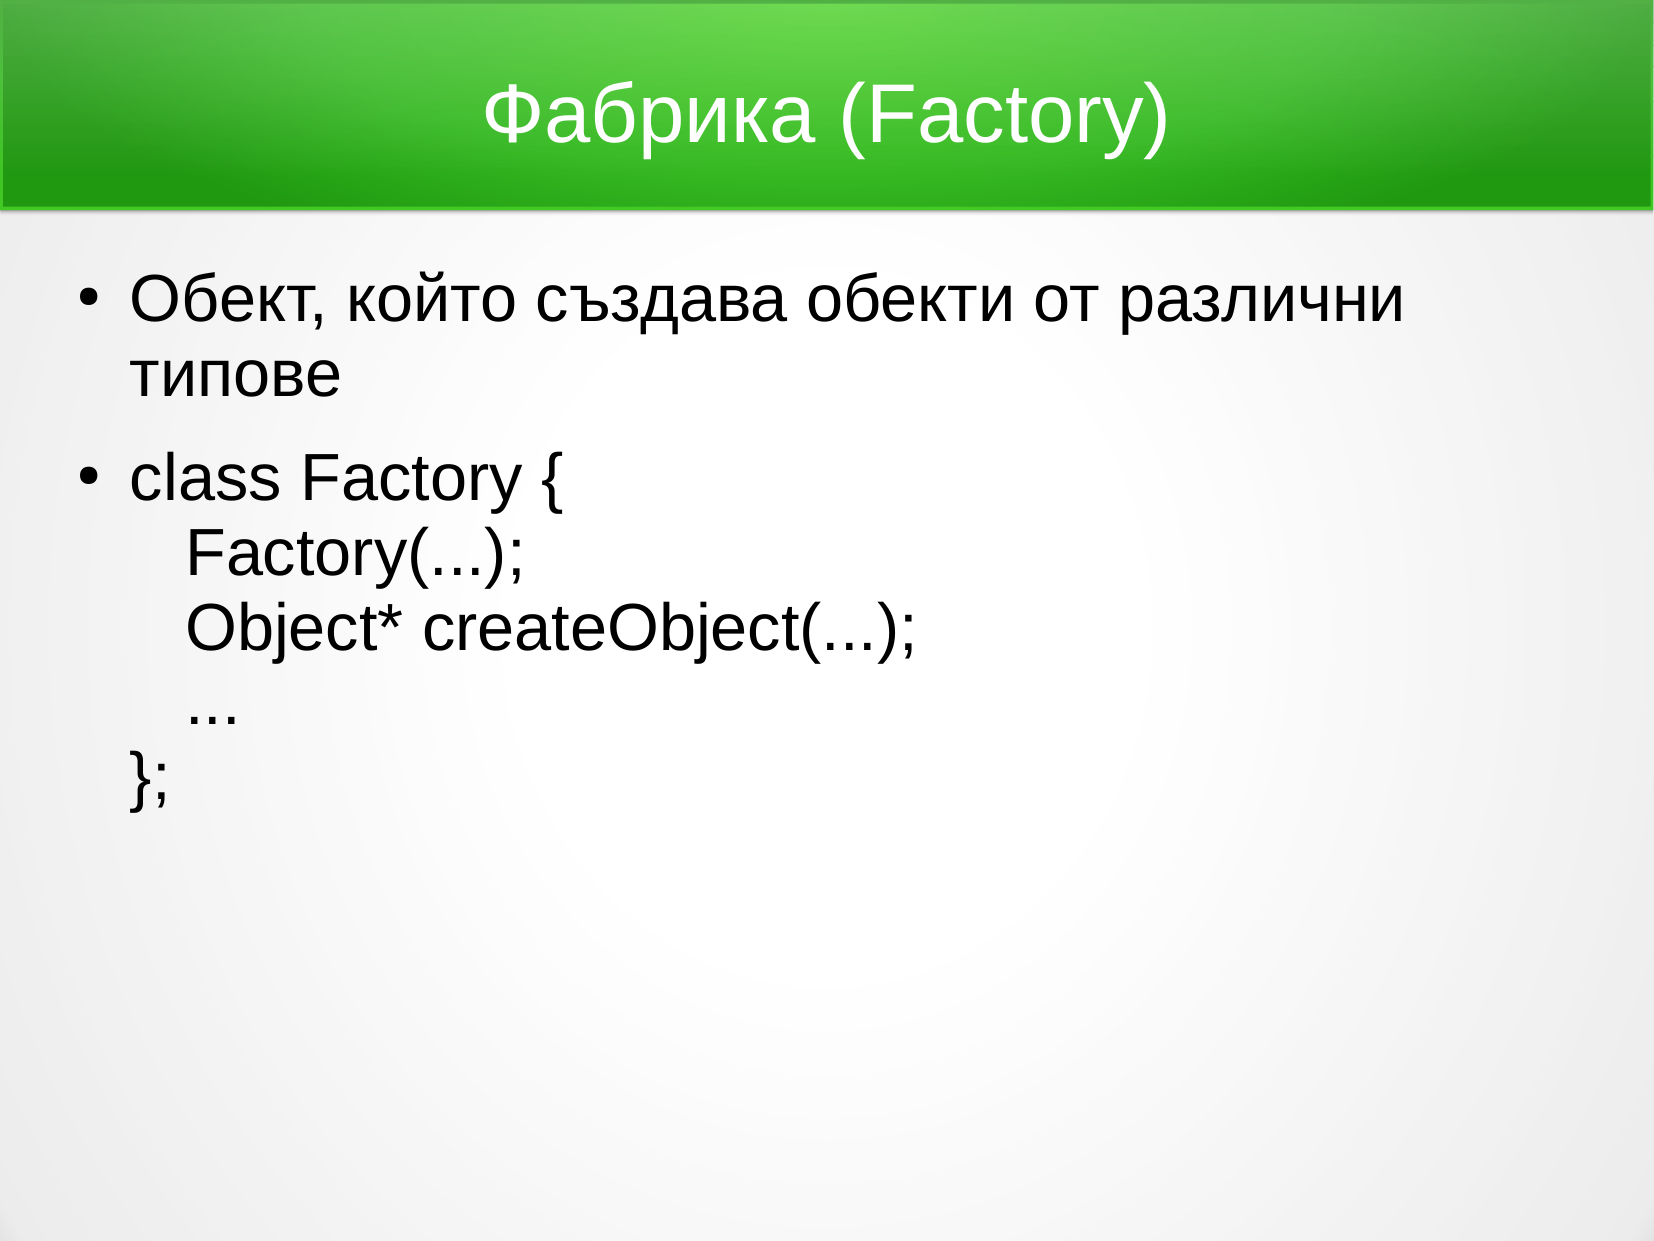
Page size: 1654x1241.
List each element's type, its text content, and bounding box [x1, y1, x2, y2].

title Фабрика (Factory) [82, 49, 1571, 179]
list Обект, който създава обекти от различни типове class Factory { Factory(...); Object* createObject(...); ... }; [59, 261, 1595, 1182]
